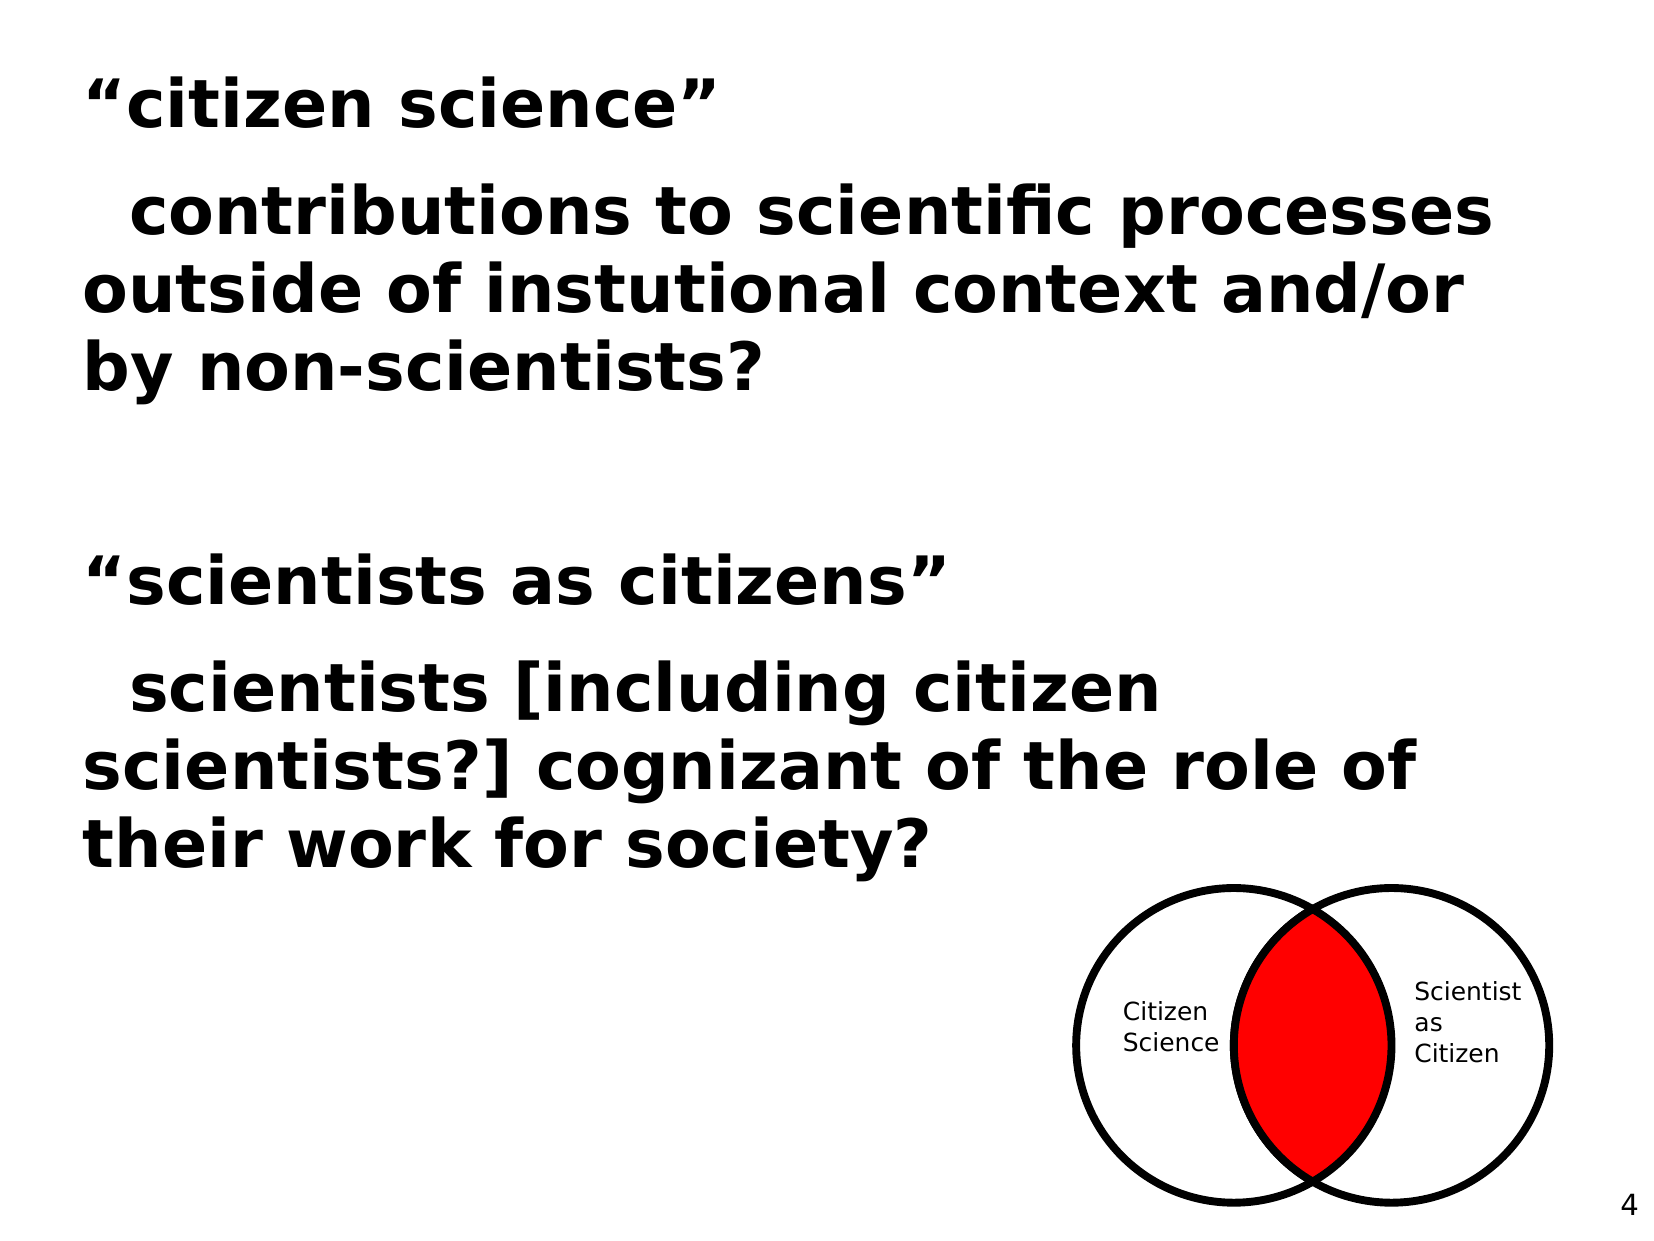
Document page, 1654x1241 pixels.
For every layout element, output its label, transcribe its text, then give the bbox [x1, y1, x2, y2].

list “citizen science” contributions to scientific processes outside of instutional context and/or by non-scientists? “scientists as citizens” scientists [including citizen scientists?] cognizant of the role of their work for society? [82, 65, 1571, 1062]
picture [1012, 825, 1653, 1241]
